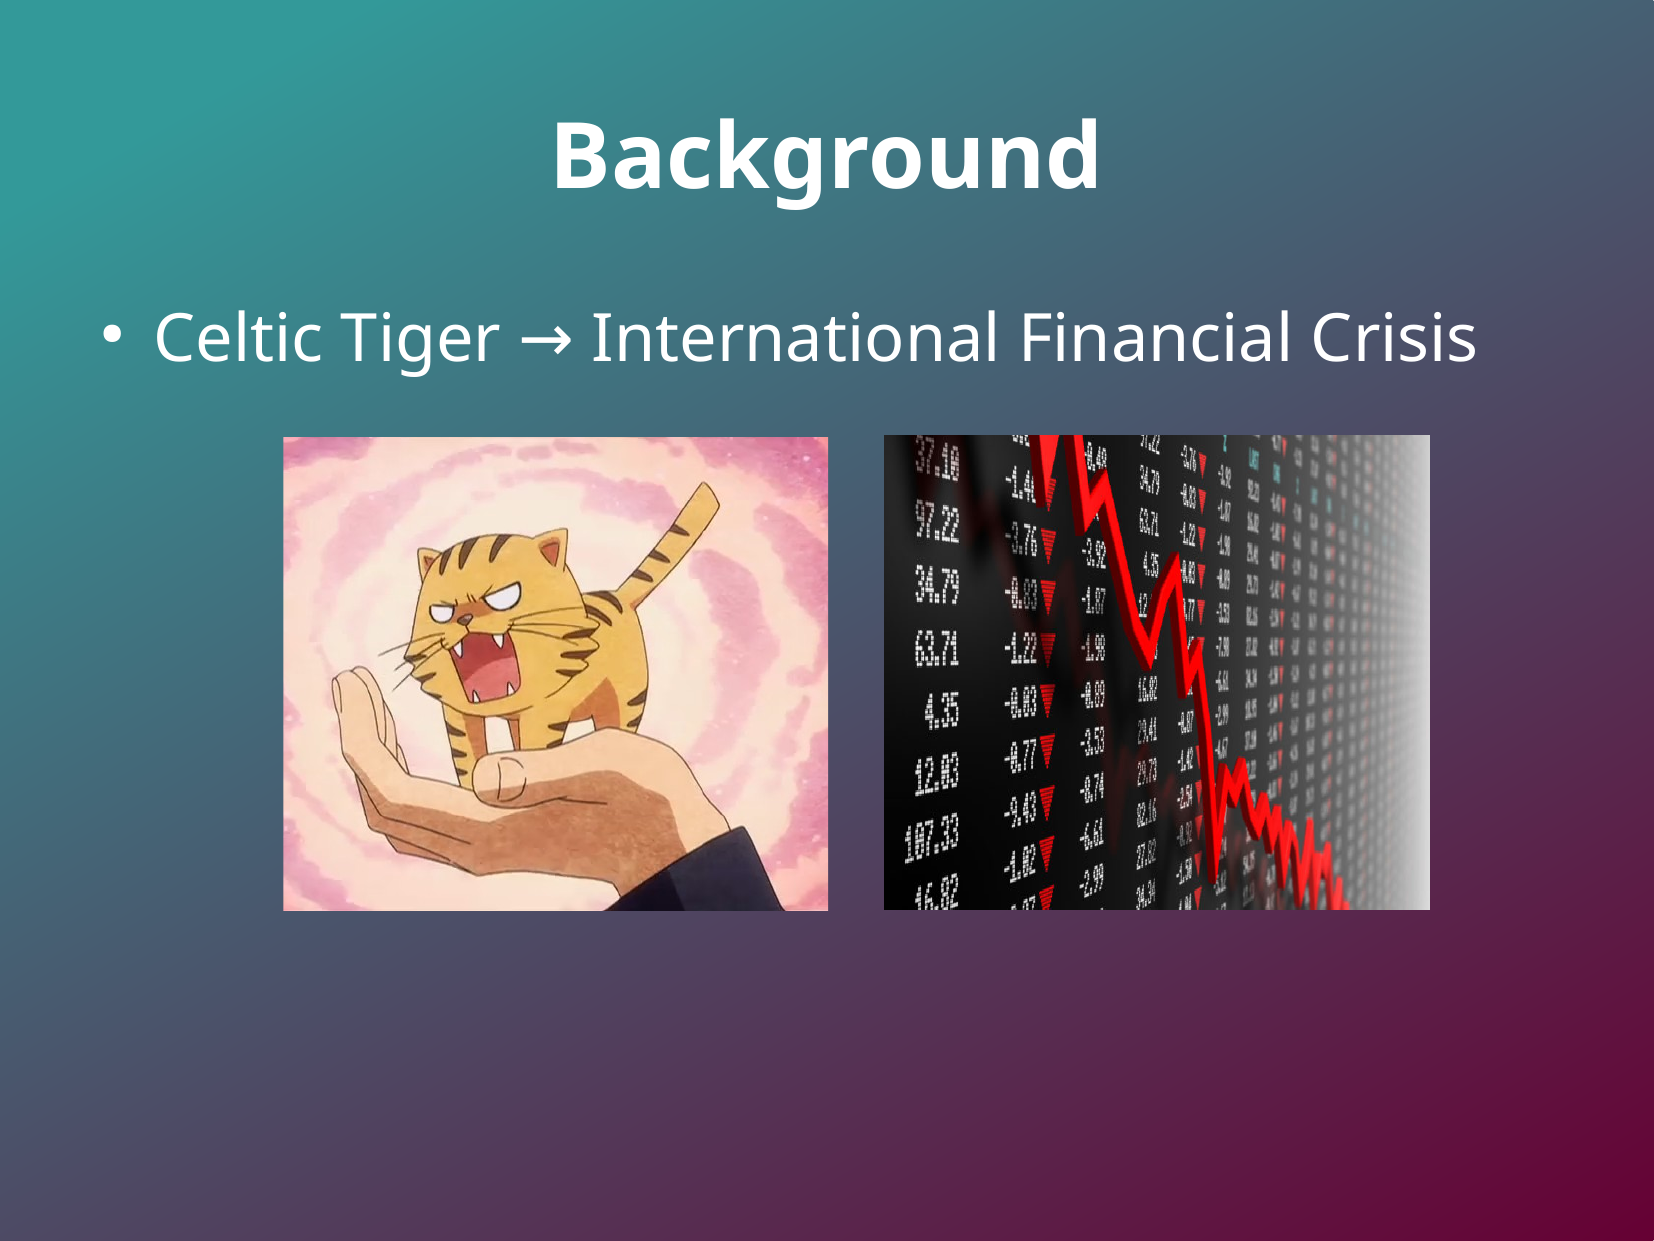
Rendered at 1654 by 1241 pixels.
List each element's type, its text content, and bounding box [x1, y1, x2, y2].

list Celtic Tiger → International Financial Crisis [82, 290, 1571, 1109]
picture [283, 437, 829, 911]
title Background [82, 49, 1571, 257]
picture [884, 435, 1430, 910]
